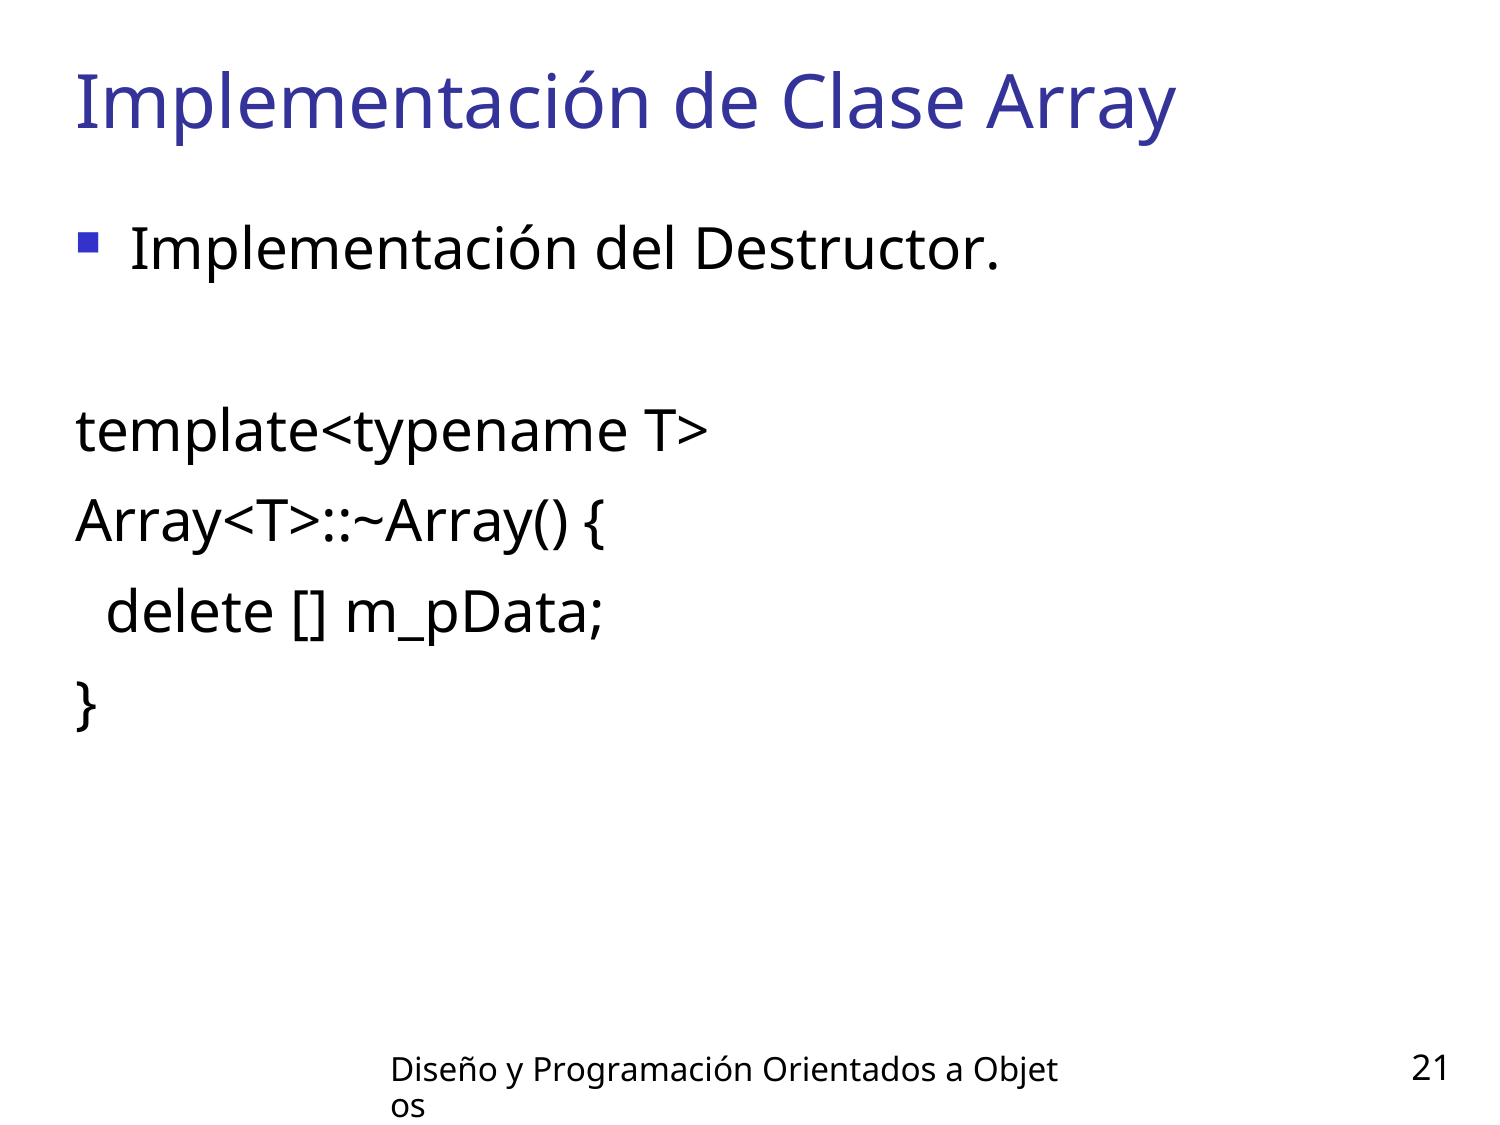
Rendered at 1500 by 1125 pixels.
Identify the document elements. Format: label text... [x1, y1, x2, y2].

list Implementación del Destructor. template<typename T> Array<T>::~Array()‏ { delete [] m_pData; } [75, 207, 1462, 1013]
title Implementación de Clase Array [75, 18, 1466, 181]
